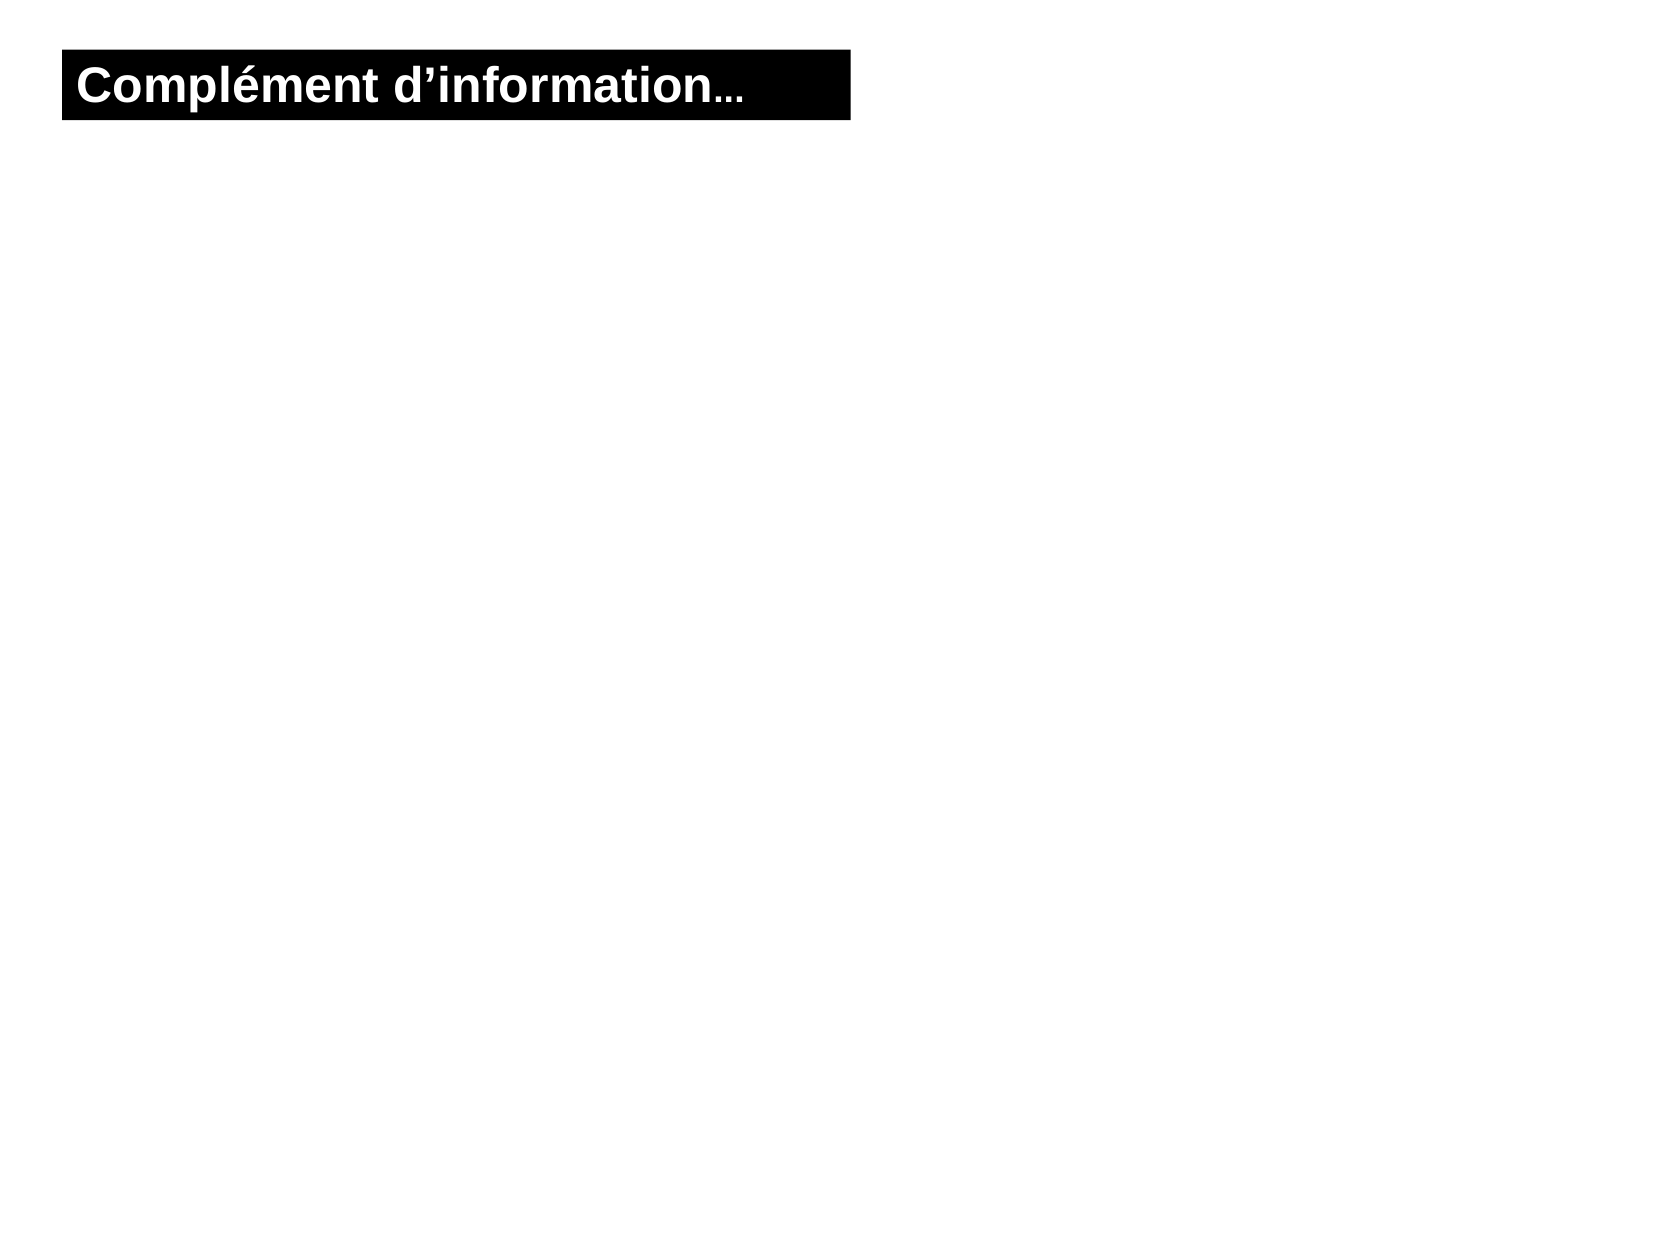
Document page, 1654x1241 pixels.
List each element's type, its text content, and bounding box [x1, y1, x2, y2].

text_box Complément d’information... [62, 49, 851, 121]
